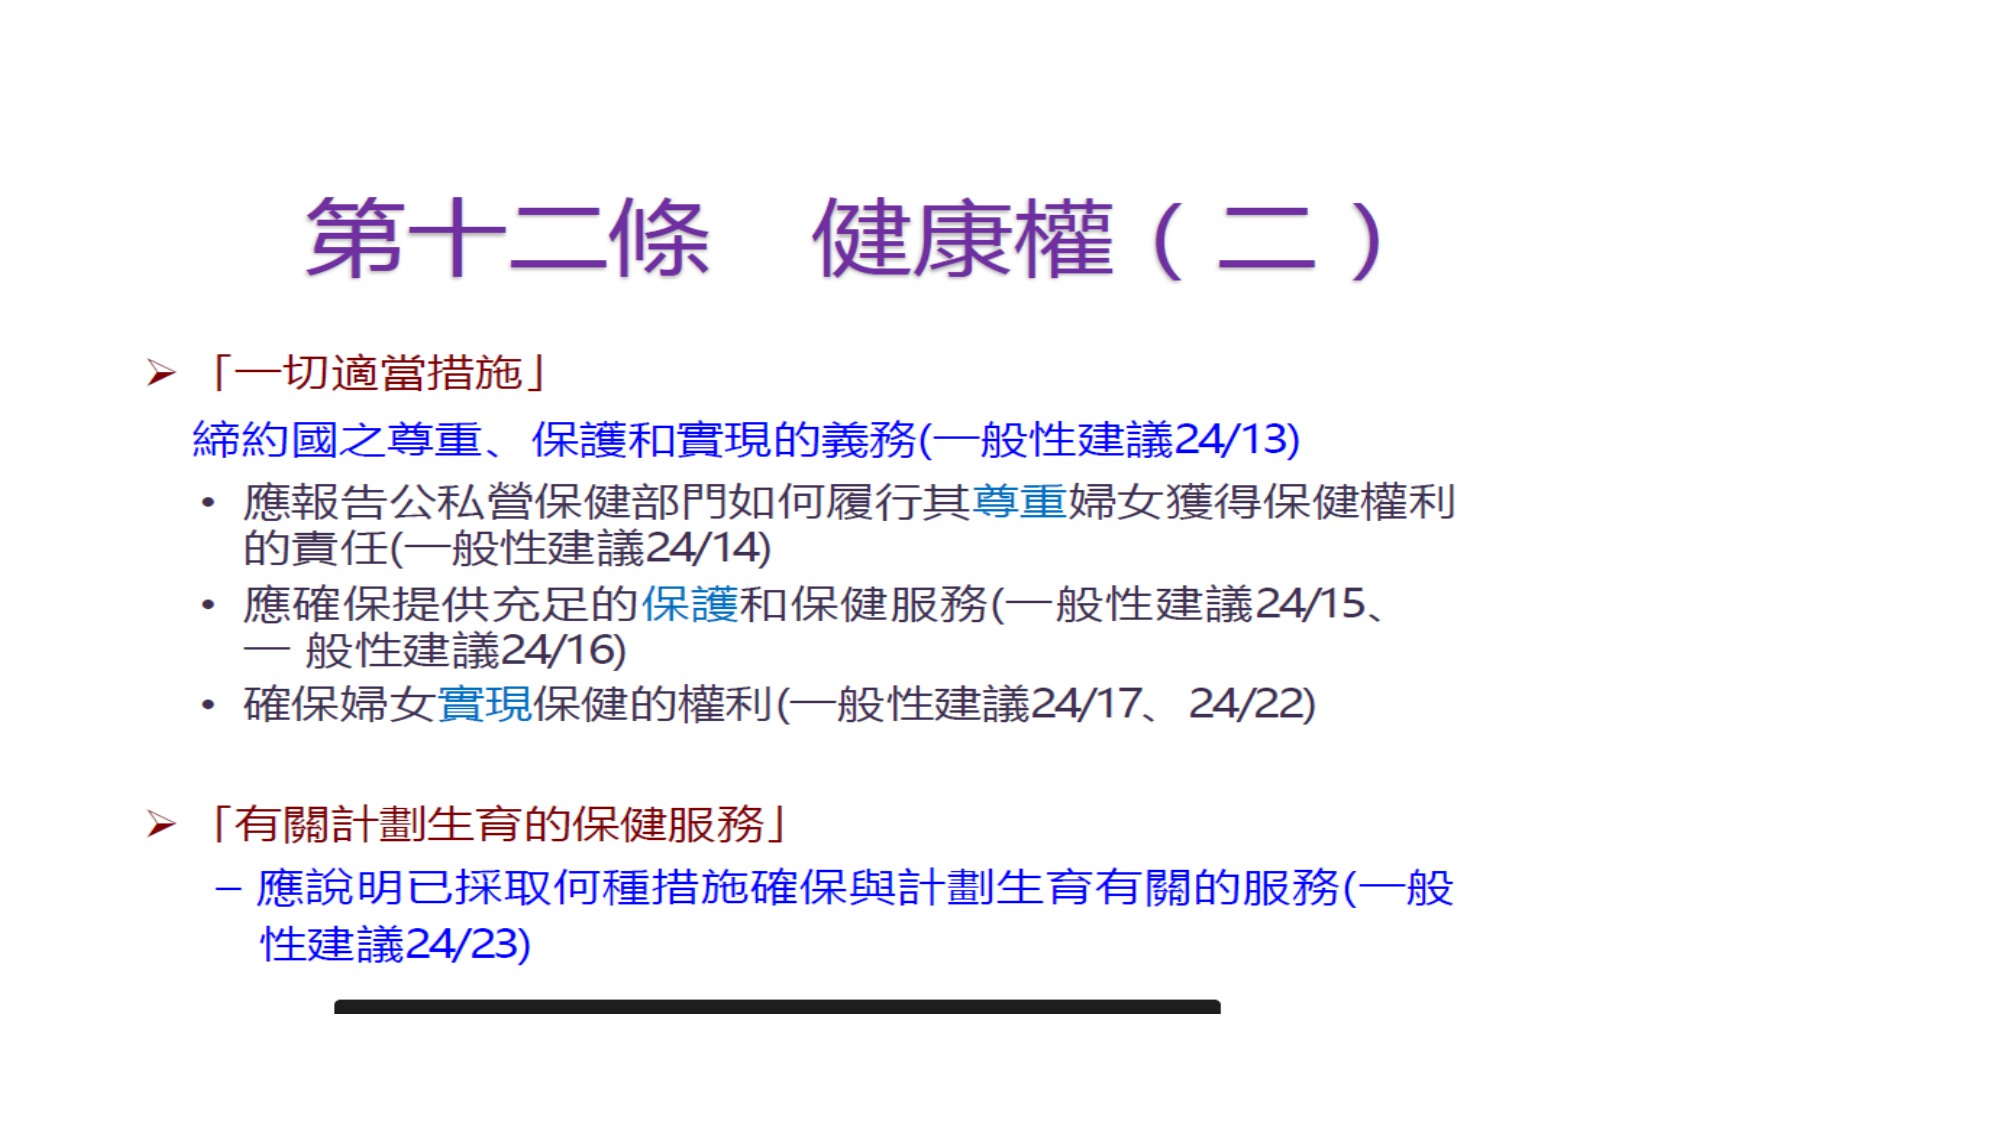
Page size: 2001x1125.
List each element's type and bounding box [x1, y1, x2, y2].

picture [110, 171, 1476, 1014]
